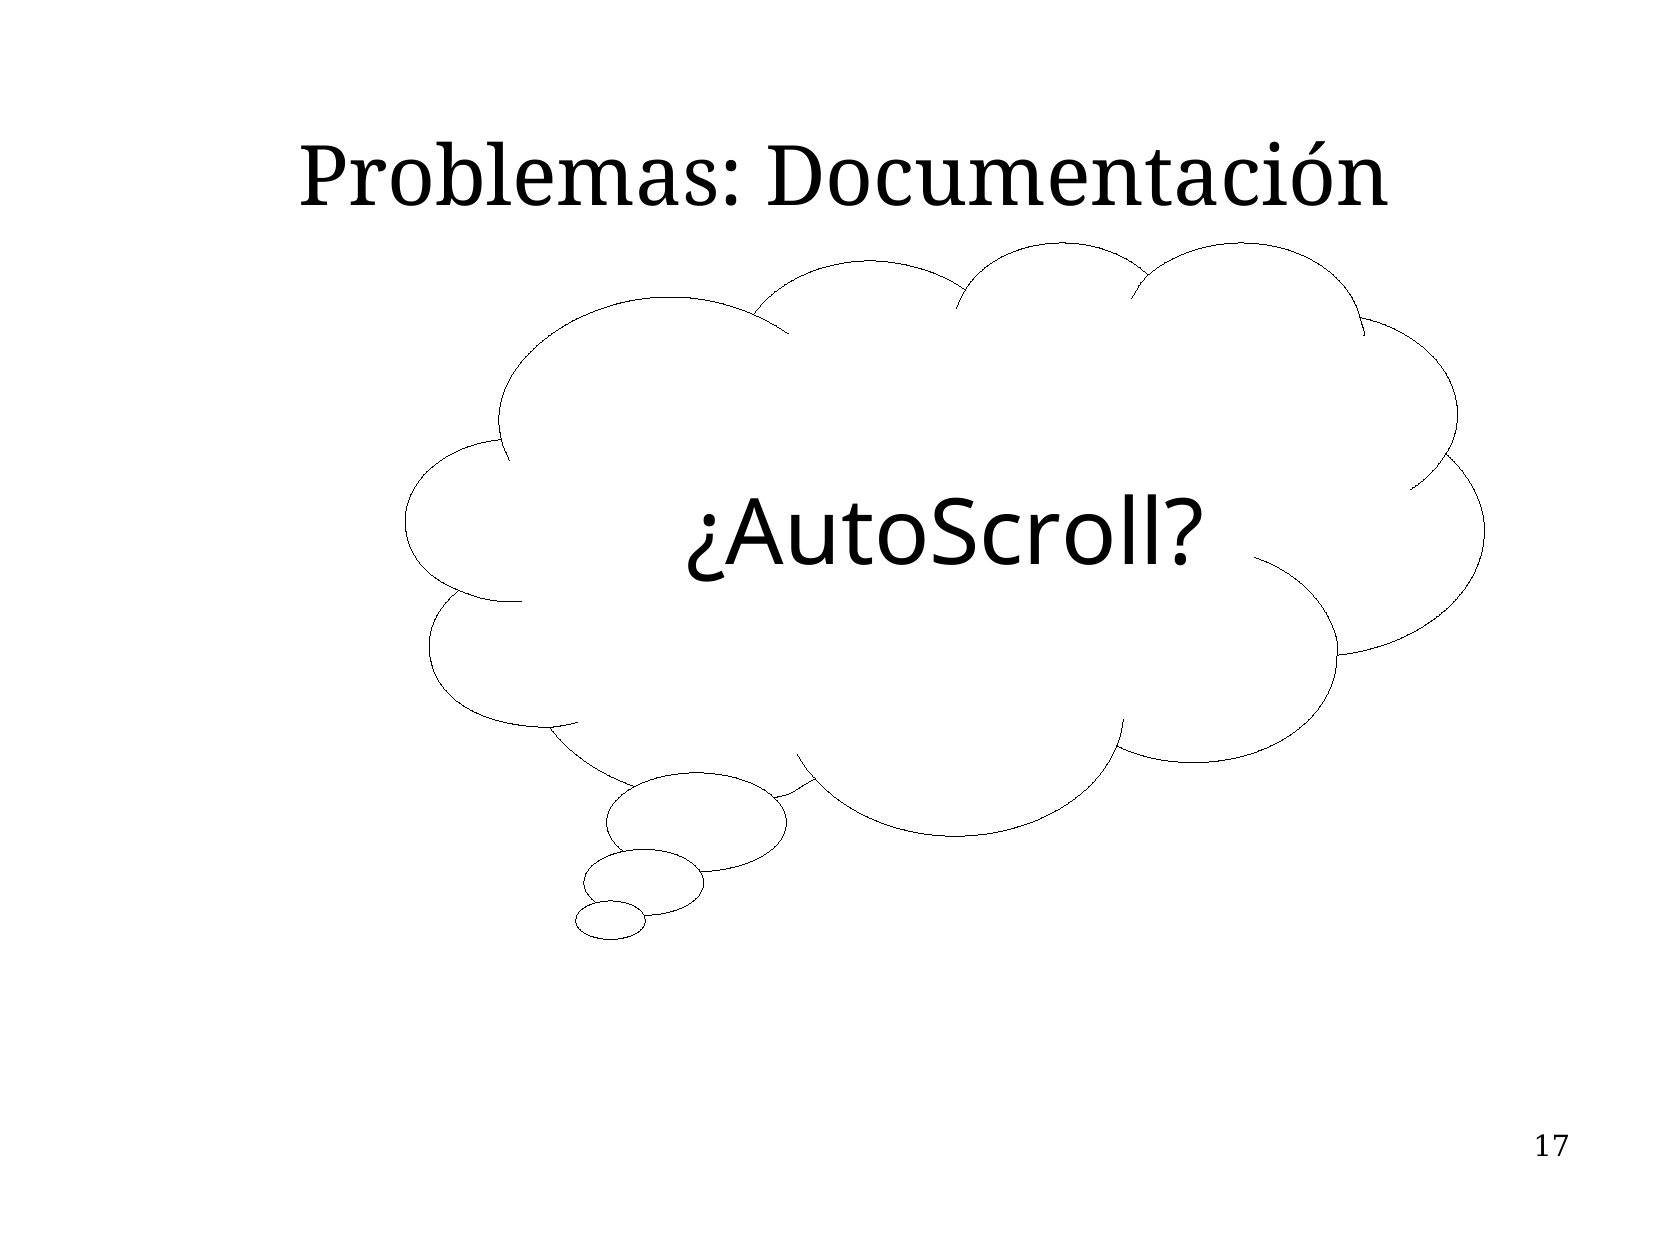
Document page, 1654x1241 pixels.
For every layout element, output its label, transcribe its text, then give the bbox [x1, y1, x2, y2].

subtitle [82, 297, 1571, 1117]
title Problemas: Documentación [82, 18, 1571, 288]
subtitle [691, 297, 767, 313]
text_box ¿AutoScroll? [671, 460, 1221, 567]
text_box [405, 242, 1485, 940]
